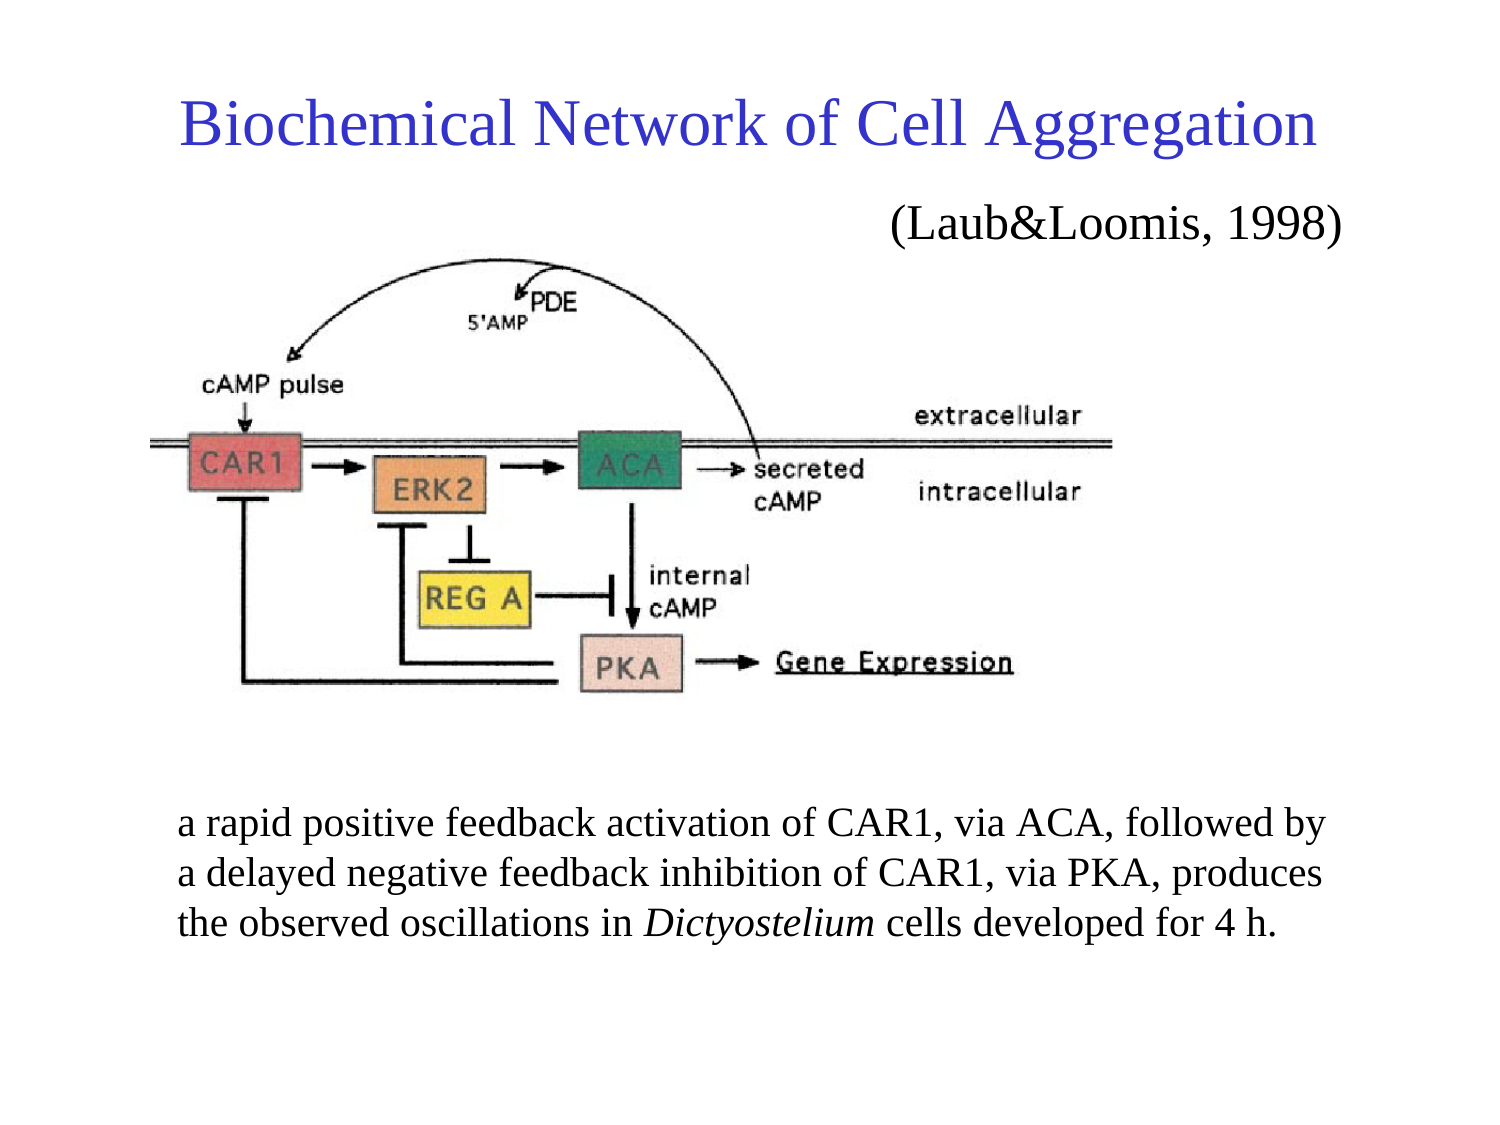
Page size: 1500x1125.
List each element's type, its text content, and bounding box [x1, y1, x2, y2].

text_box (Laub&Loomis, 1998) [875, 181, 1388, 258]
picture [150, 249, 1113, 700]
text_box a rapid positive feedback activation of CAR1, via ACA, followed by a delayed negative feedback inhibition of CAR1, via PKA, produces the observed oscillations in Dictyostelium cells developed for 4 h. [162, 787, 1365, 953]
title Biochemical Network of Cell Aggregation [112, 24, 1388, 213]
